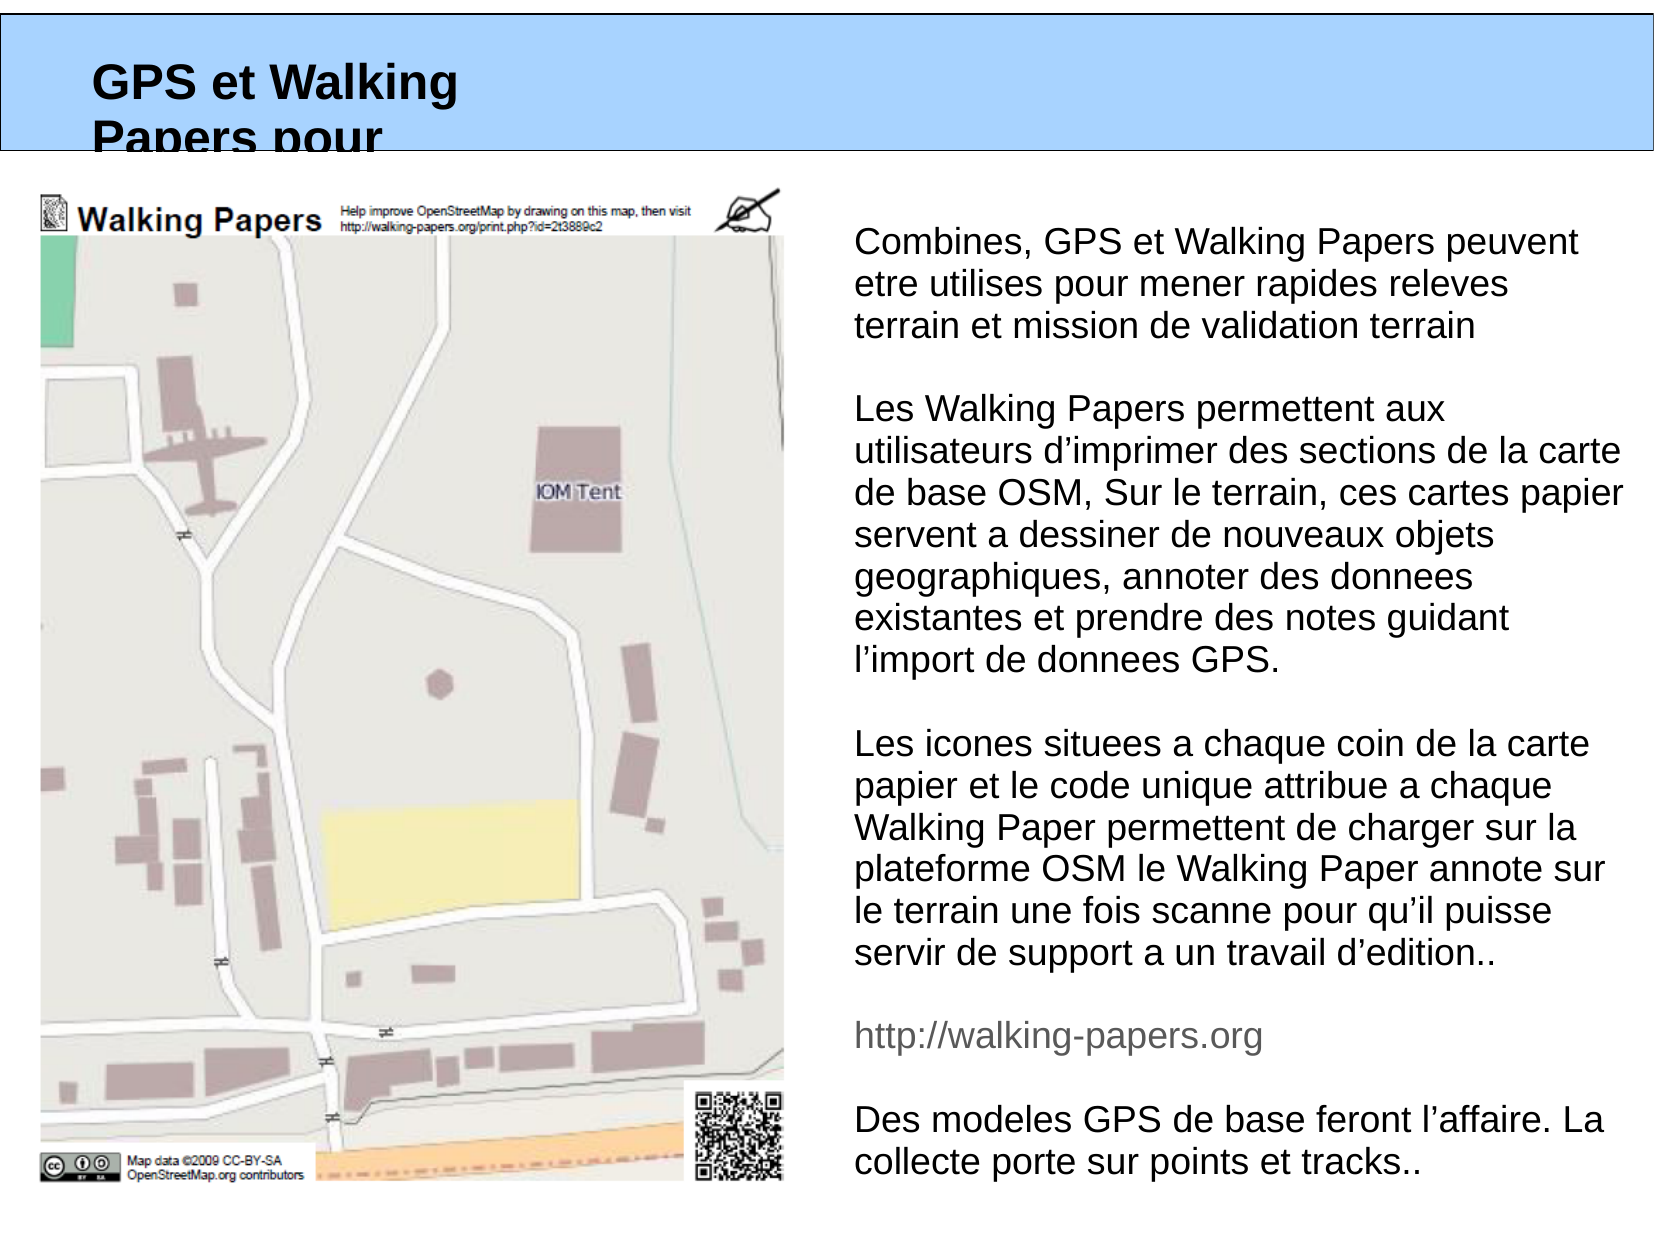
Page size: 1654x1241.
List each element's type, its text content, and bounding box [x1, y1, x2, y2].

text_box [162, 133, 173, 150]
text_box [102, 126, 115, 137]
text_box [311, 133, 323, 150]
text_box Combines, GPS et Walking Papers peuvent etre utilises pour mener rapides releves terrain et mission de validation terrain Les Walking Papers permettent aux utilisateurs d’imprimer des sections de la carte de base OSM, Sur le terrain, ces cartes papier servent a dessiner de nouveaux objets geographiques, annoter des donnees existantes et prendre des notes guidant l’import de donnees GPS. Les icones situees a chaque coin de la carte papier et le code unique attribue a chaque Walking Paper permettent de charger sur la plateforme OSM le Walking Paper annote sur le terrain une fois scanne pour qu’il puisse servir de support a un travail d’edition.. http://walking-papers.org Des modeles GPS de base feront l’affaire. La collecte porte sur points et tracks.. [839, 211, 1640, 1152]
text_box [133, 143, 142, 150]
picture [14, 152, 818, 1208]
text_box [192, 132, 202, 139]
text_box [281, 133, 292, 150]
text_box [0, 14, 1654, 150]
text_box GPS et Walking Papers pour collected l’information geometrique [76, 45, 552, 104]
